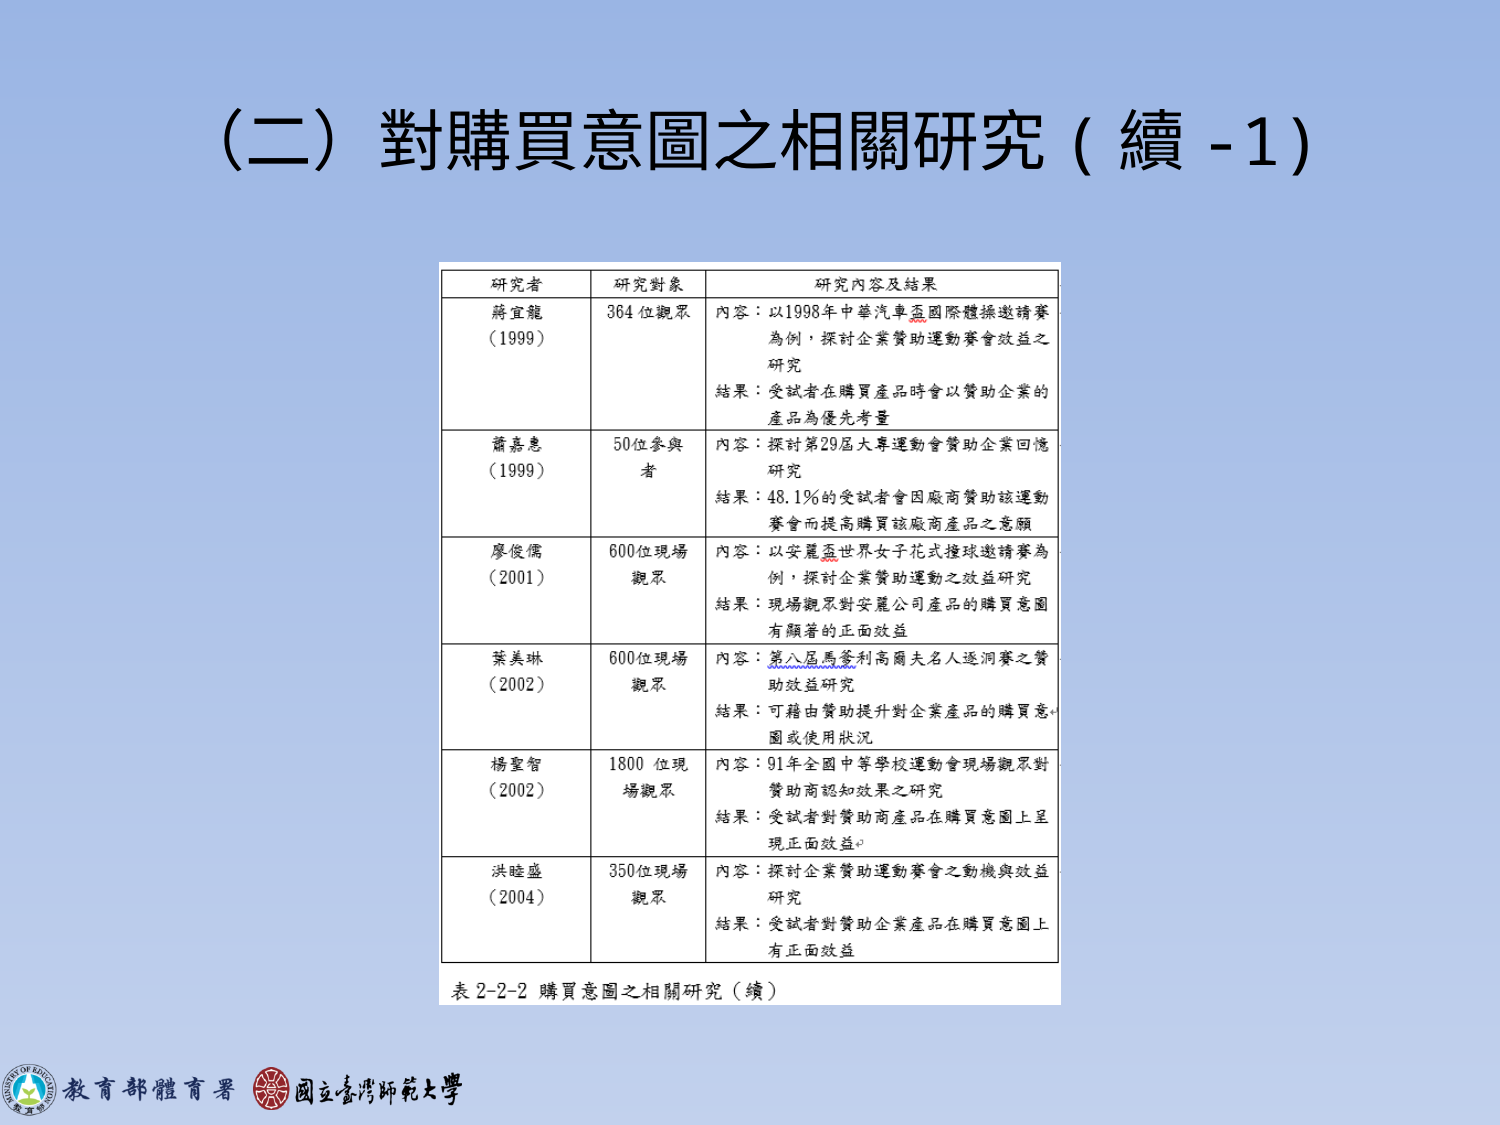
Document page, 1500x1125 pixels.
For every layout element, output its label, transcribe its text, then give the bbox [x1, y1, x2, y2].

title （二）對購買意圖之相關研究(續-1) [75, 45, 1426, 233]
picture [439, 262, 1061, 1005]
